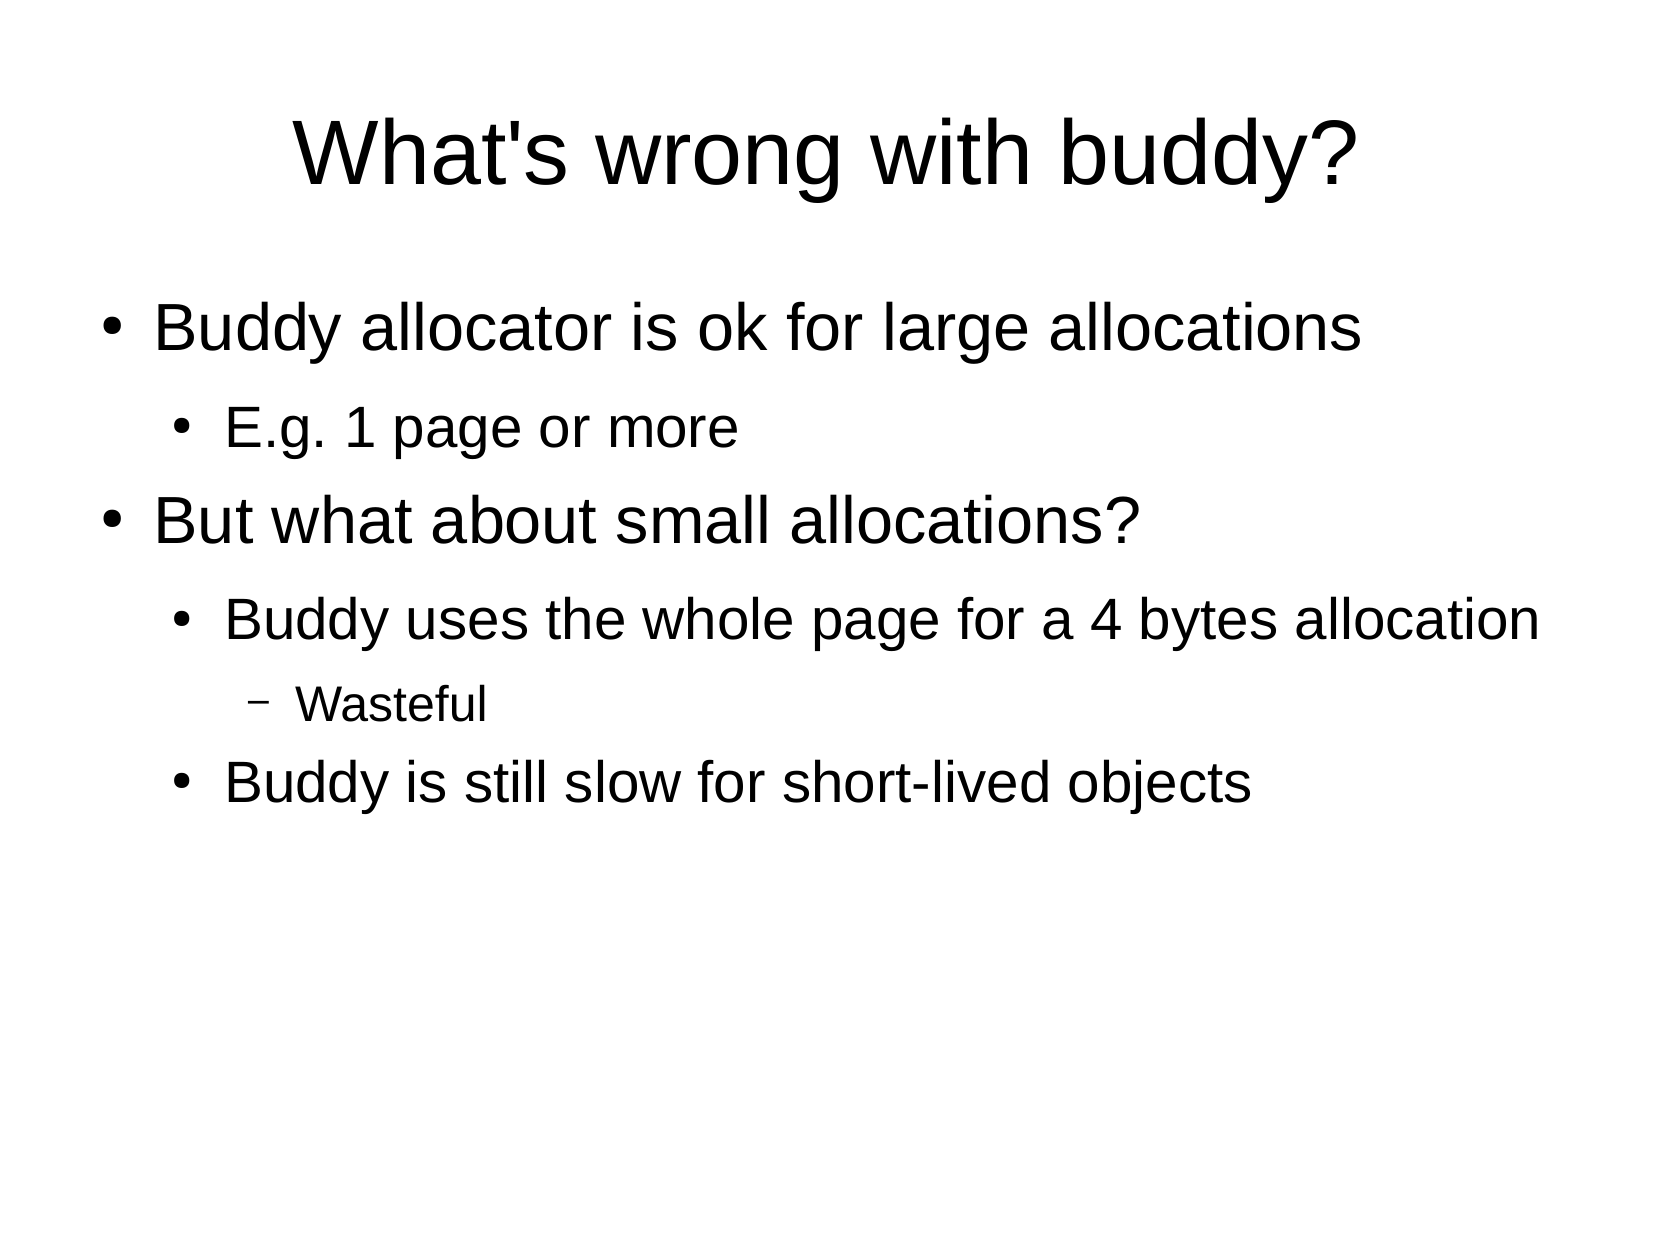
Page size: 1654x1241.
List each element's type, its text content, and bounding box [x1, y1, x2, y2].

list Buddy allocator is ok for large allocations E.g. 1 page or more But what about small allocations? Buddy uses the whole page for a 4 bytes allocation Wasteful Buddy is still slow for short-lived objects [82, 290, 1571, 1010]
title What's wrong with buddy? [82, 49, 1571, 257]
